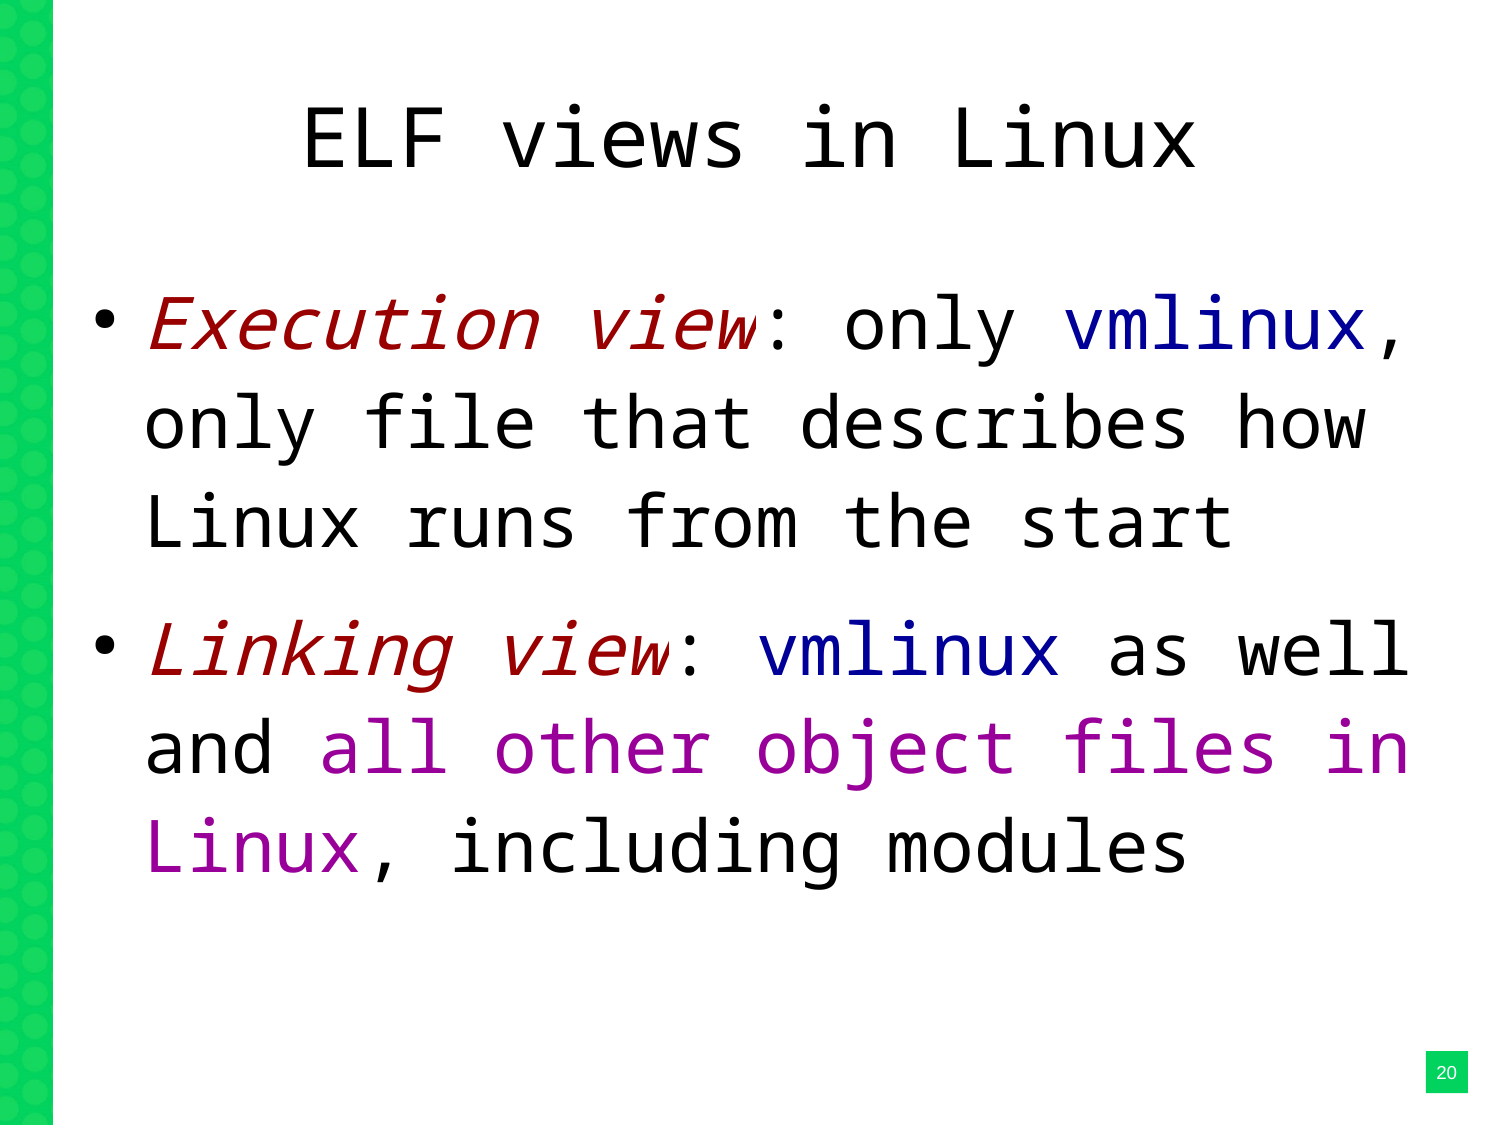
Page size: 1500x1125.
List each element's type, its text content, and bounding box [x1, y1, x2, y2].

title ELF views in Linux [75, 42, 1426, 229]
picture [0, 0, 53, 1125]
text_box <number> [1425, 1051, 1468, 1094]
list Execution view: only vmlinux, only file that describes how Linux runs from the start Linking view: vmlinux as well and all other object files in Linux, including modules [75, 271, 1426, 924]
